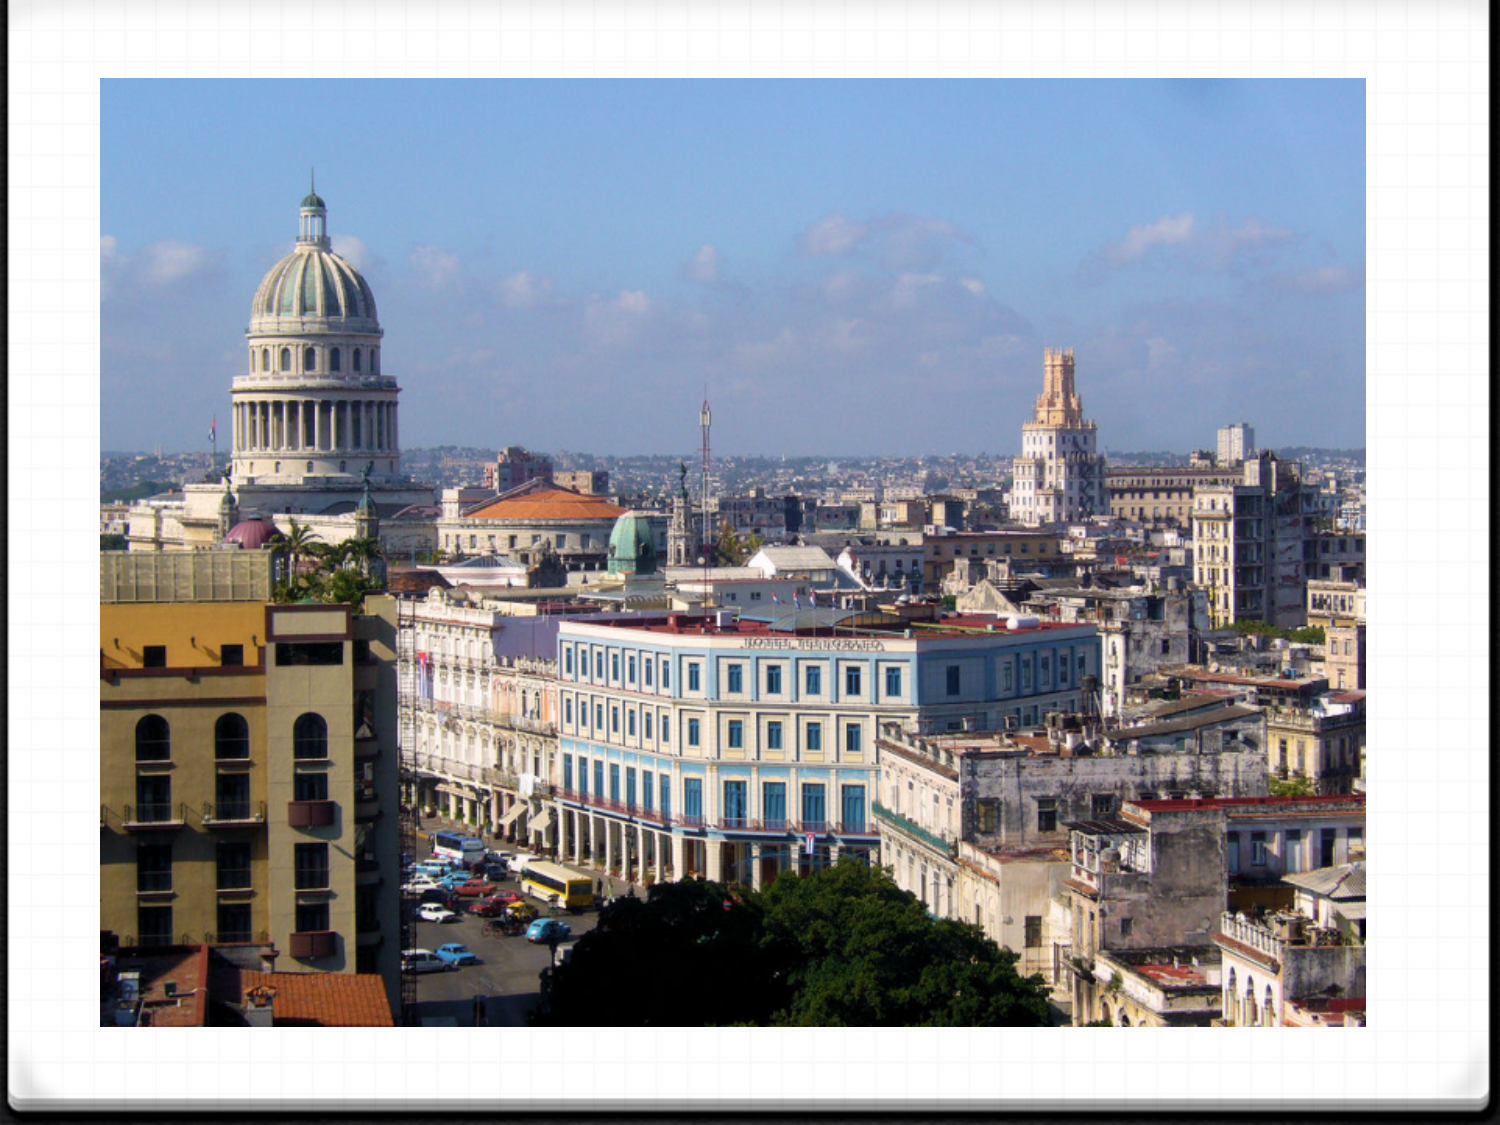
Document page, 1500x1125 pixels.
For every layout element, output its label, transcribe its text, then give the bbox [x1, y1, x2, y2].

picture [0, 0, 1500, 1125]
title LEGA in OSNOVNI PODATKI [90, 71, 1410, 309]
